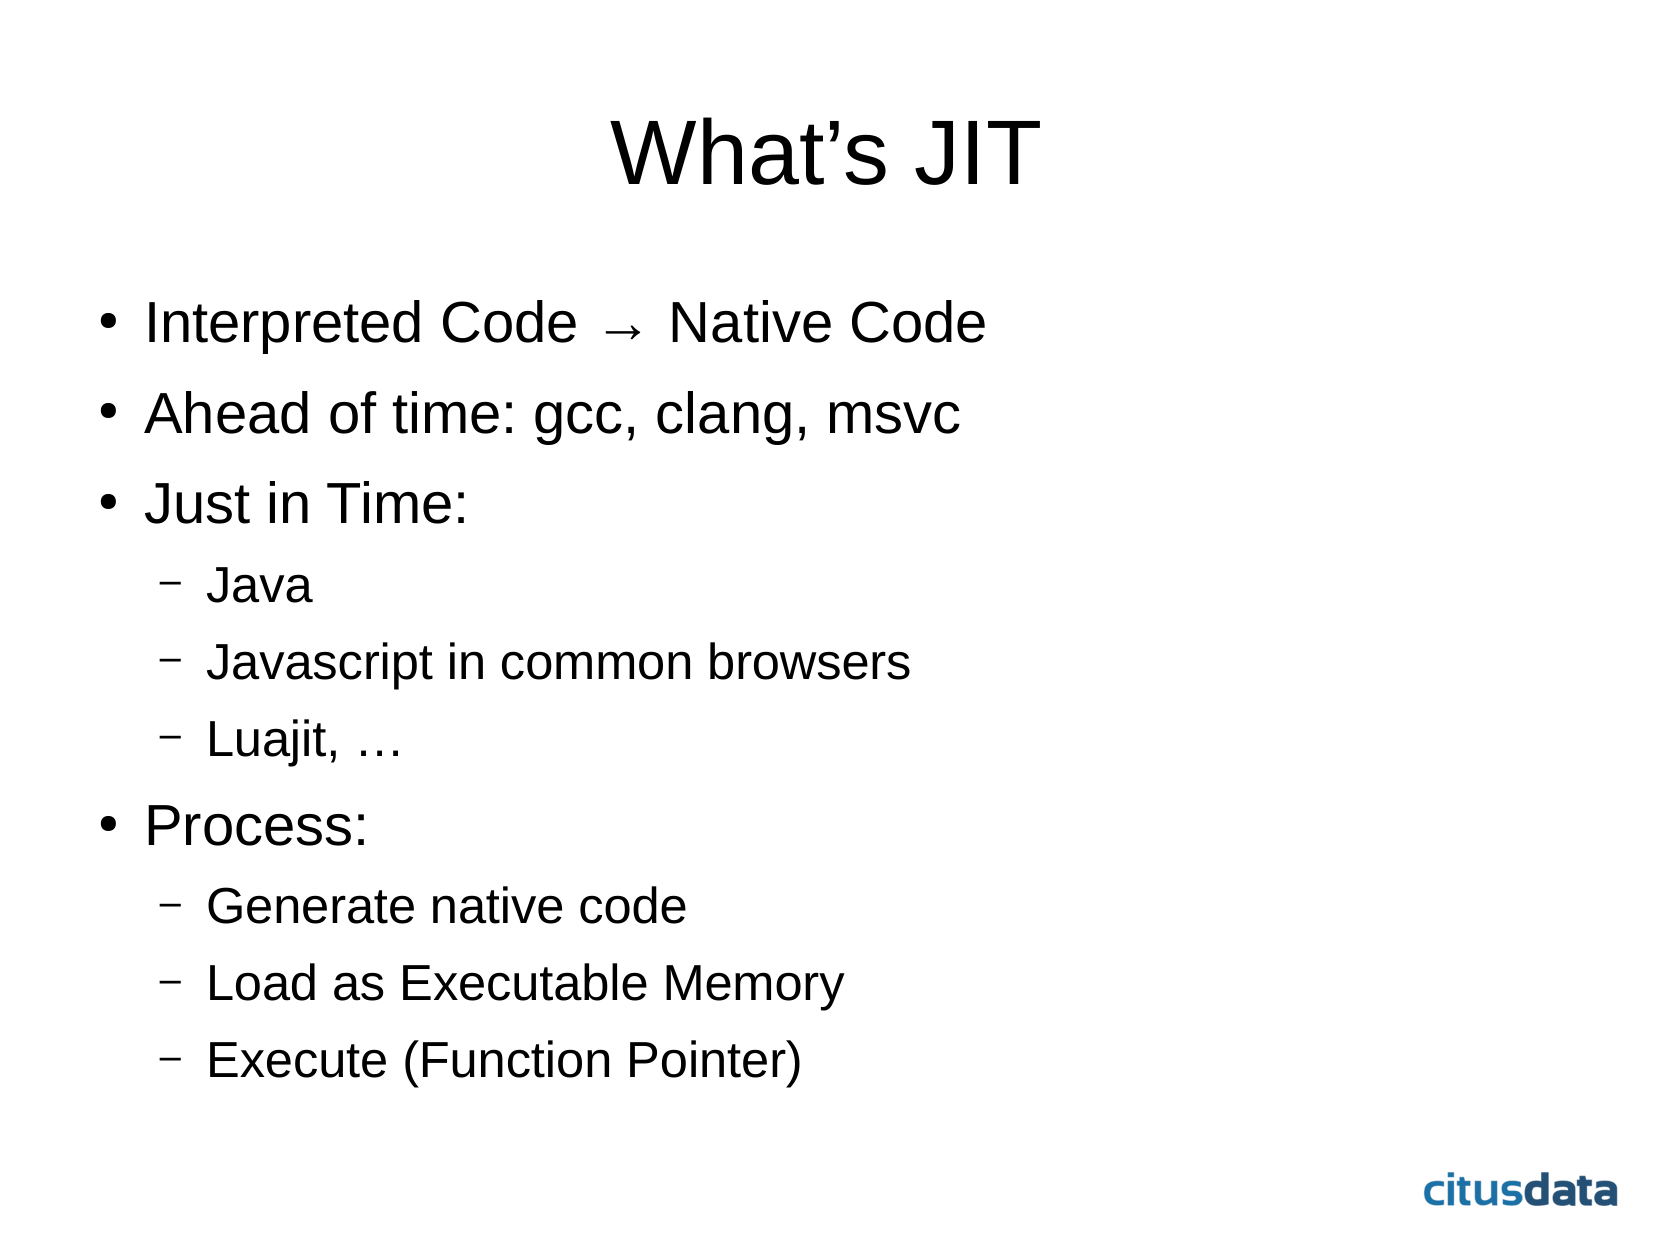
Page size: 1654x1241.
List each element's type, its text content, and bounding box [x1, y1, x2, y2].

list Interpreted Code → Native Code Ahead of time: gcc, clang, msvc Just in Time: Java Javascript in common browsers Luajit, … Process: Generate native code Load as Executable Memory Execute (Function Pointer) [82, 290, 1571, 1096]
picture [1420, 1167, 1622, 1209]
title What’s JIT [82, 49, 1571, 257]
